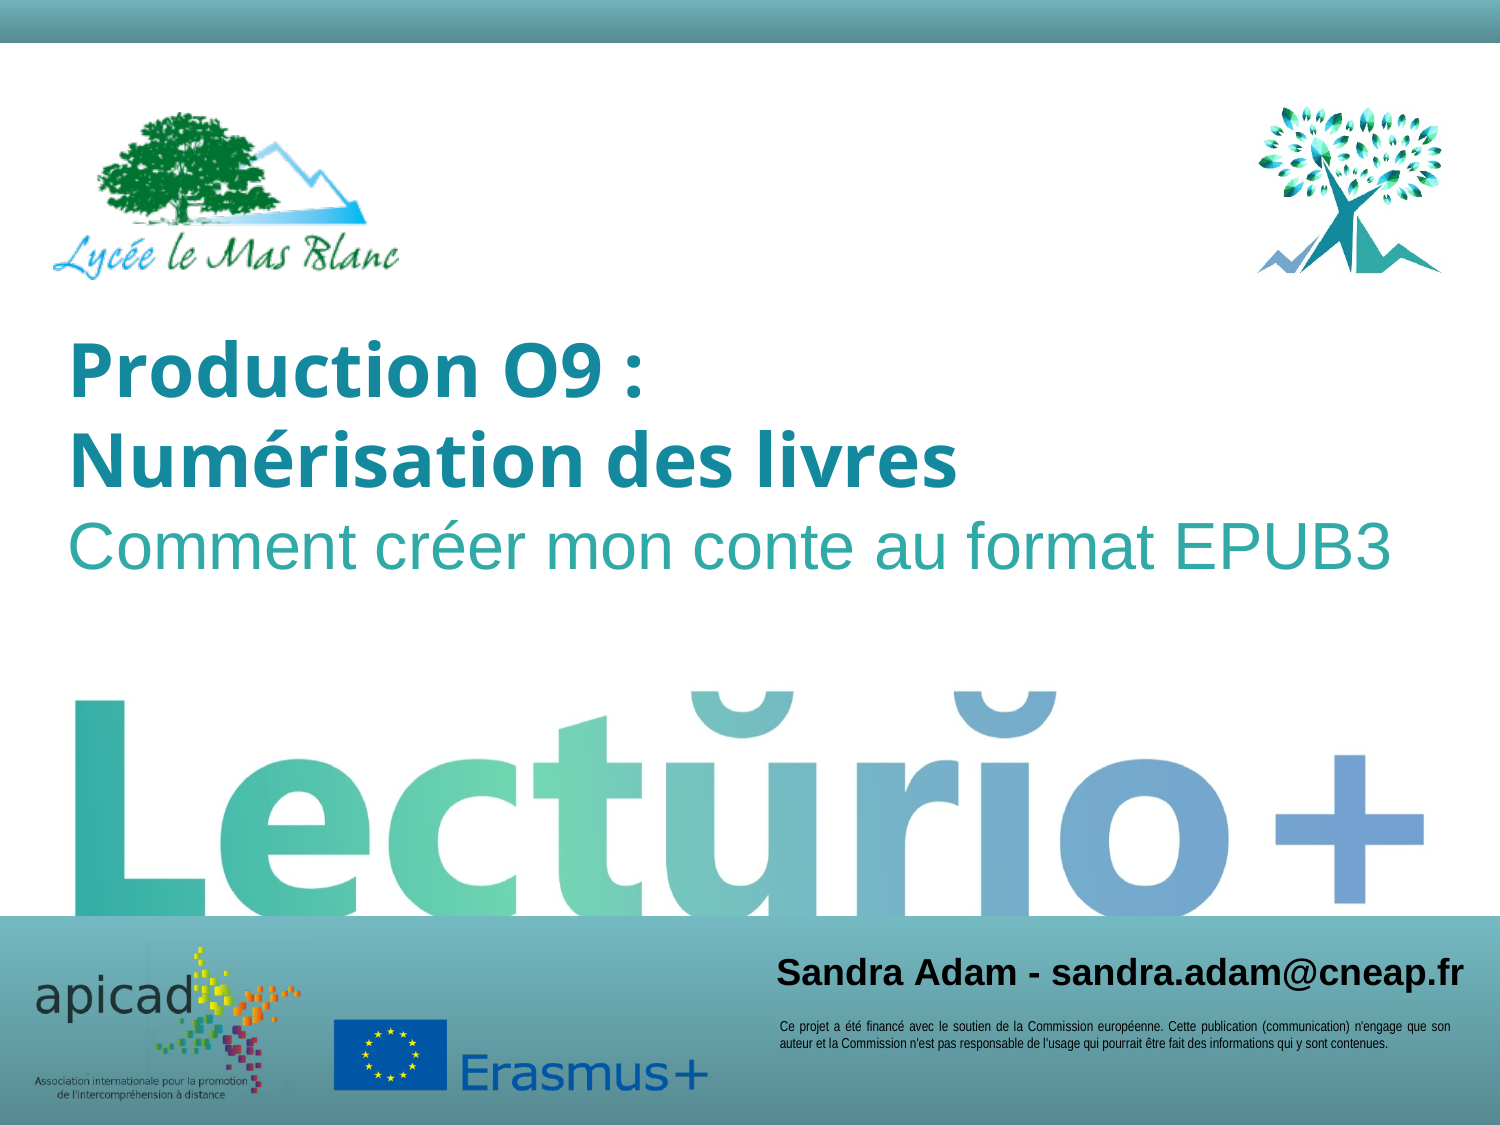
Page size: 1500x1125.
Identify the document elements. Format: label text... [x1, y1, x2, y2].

text_box Ce projet a été financé avec le soutien de la Commission européenne. Cette publication (communication) n'engage que son auteur et la Commission n'est pas responsable de l'usage qui pourrait être fait des informations qui y sont contenues. [773, 1011, 1459, 1070]
picture [0, 682, 1500, 916]
text_box [0, 0, 1500, 43]
text_box [0, 916, 1500, 1125]
picture [53, 112, 399, 280]
picture [1248, 95, 1454, 277]
picture [29, 940, 729, 1110]
text_box Sandra Adam - sandra.adam@cneap.fr [761, 940, 1500, 1001]
text_box Production O9 : Numérisation des livres Comment créer mon conte au format EPUB3 [53, 315, 1483, 591]
